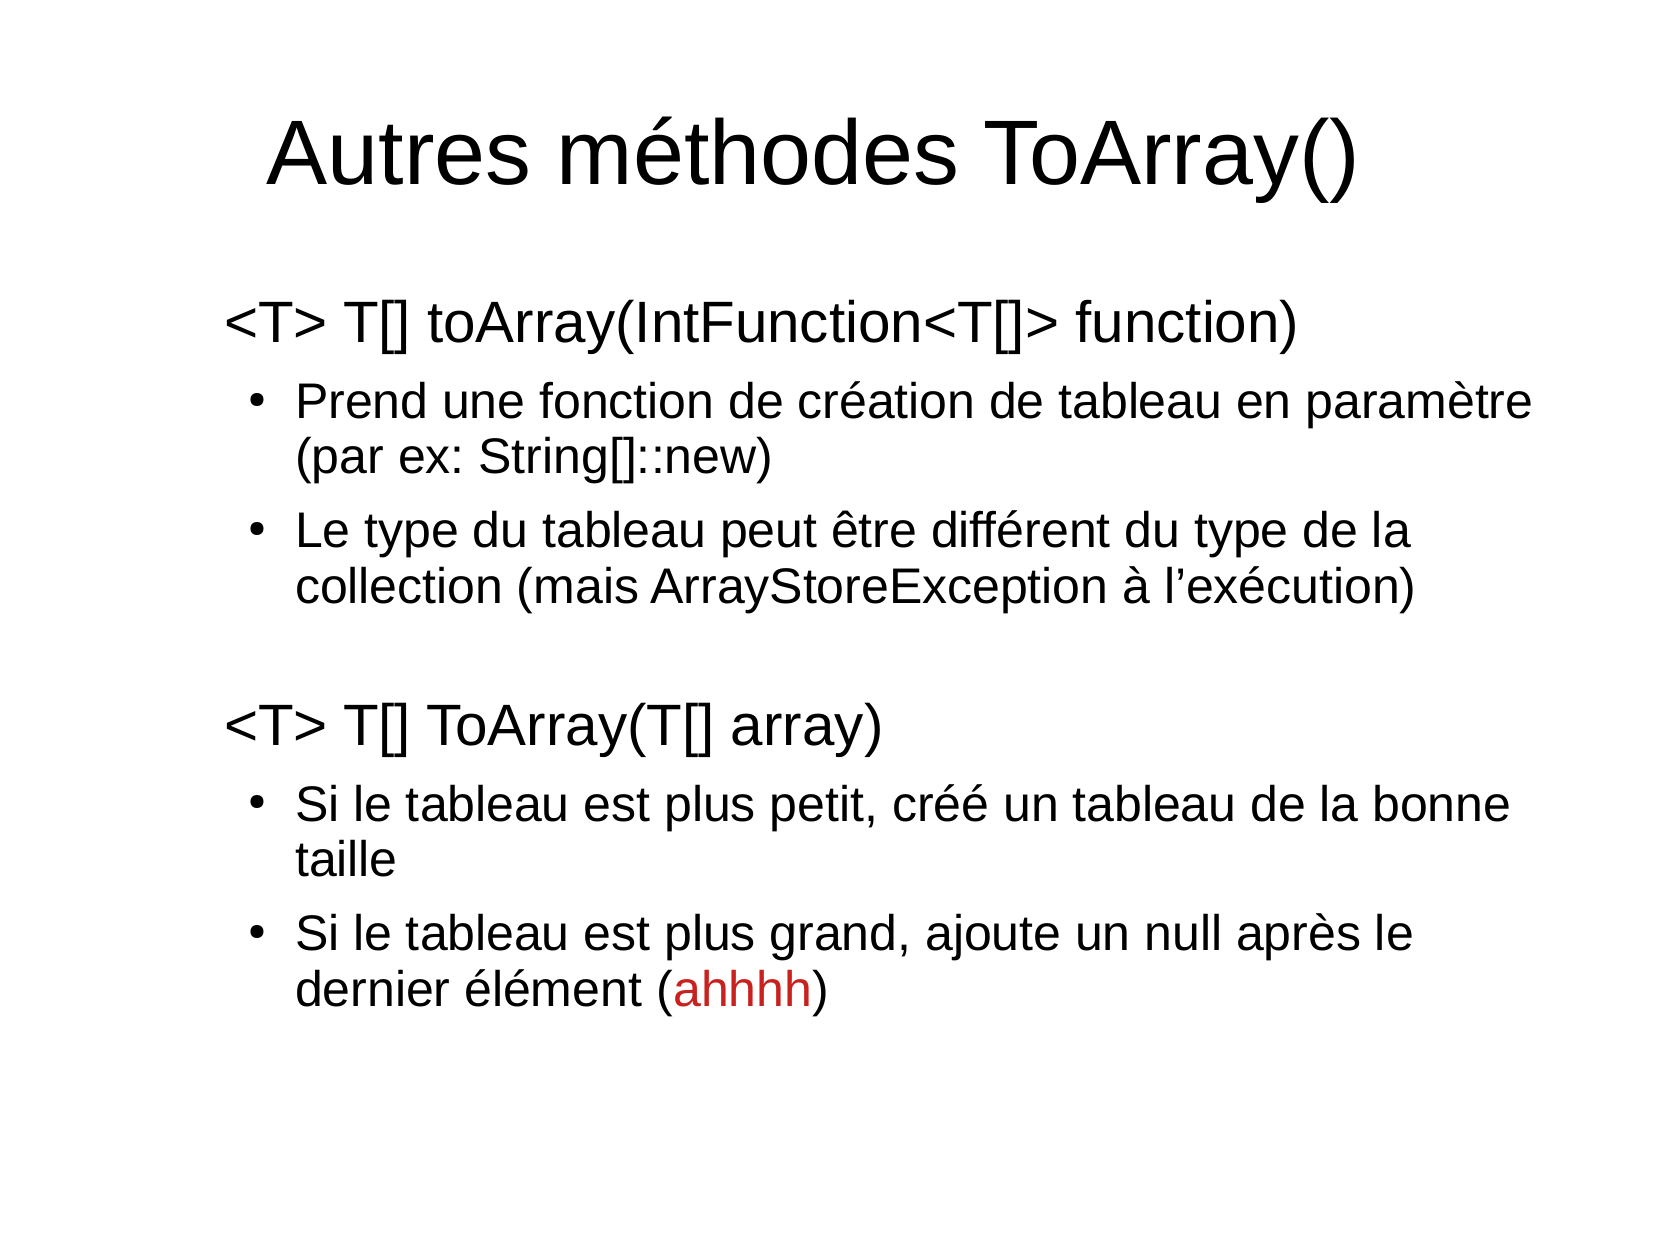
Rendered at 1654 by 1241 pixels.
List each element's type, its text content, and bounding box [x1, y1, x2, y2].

title Autres méthodes ToArray() [82, 49, 1571, 257]
list <T> T[] toArray(IntFunction<T[]> function) Prend une fonction de création de tableau en paramètre (par ex: String[]::new) Le type du tableau peut être différent du type de la collection (mais ArrayStoreException à l’exécution) <T> T[] ToArray(T[] array) Si le tableau est plus petit, créé un tableau de la bonne taille Si le tableau est plus grand, ajoute un null après le dernier élément (ahhhh) [82, 290, 1571, 1111]
